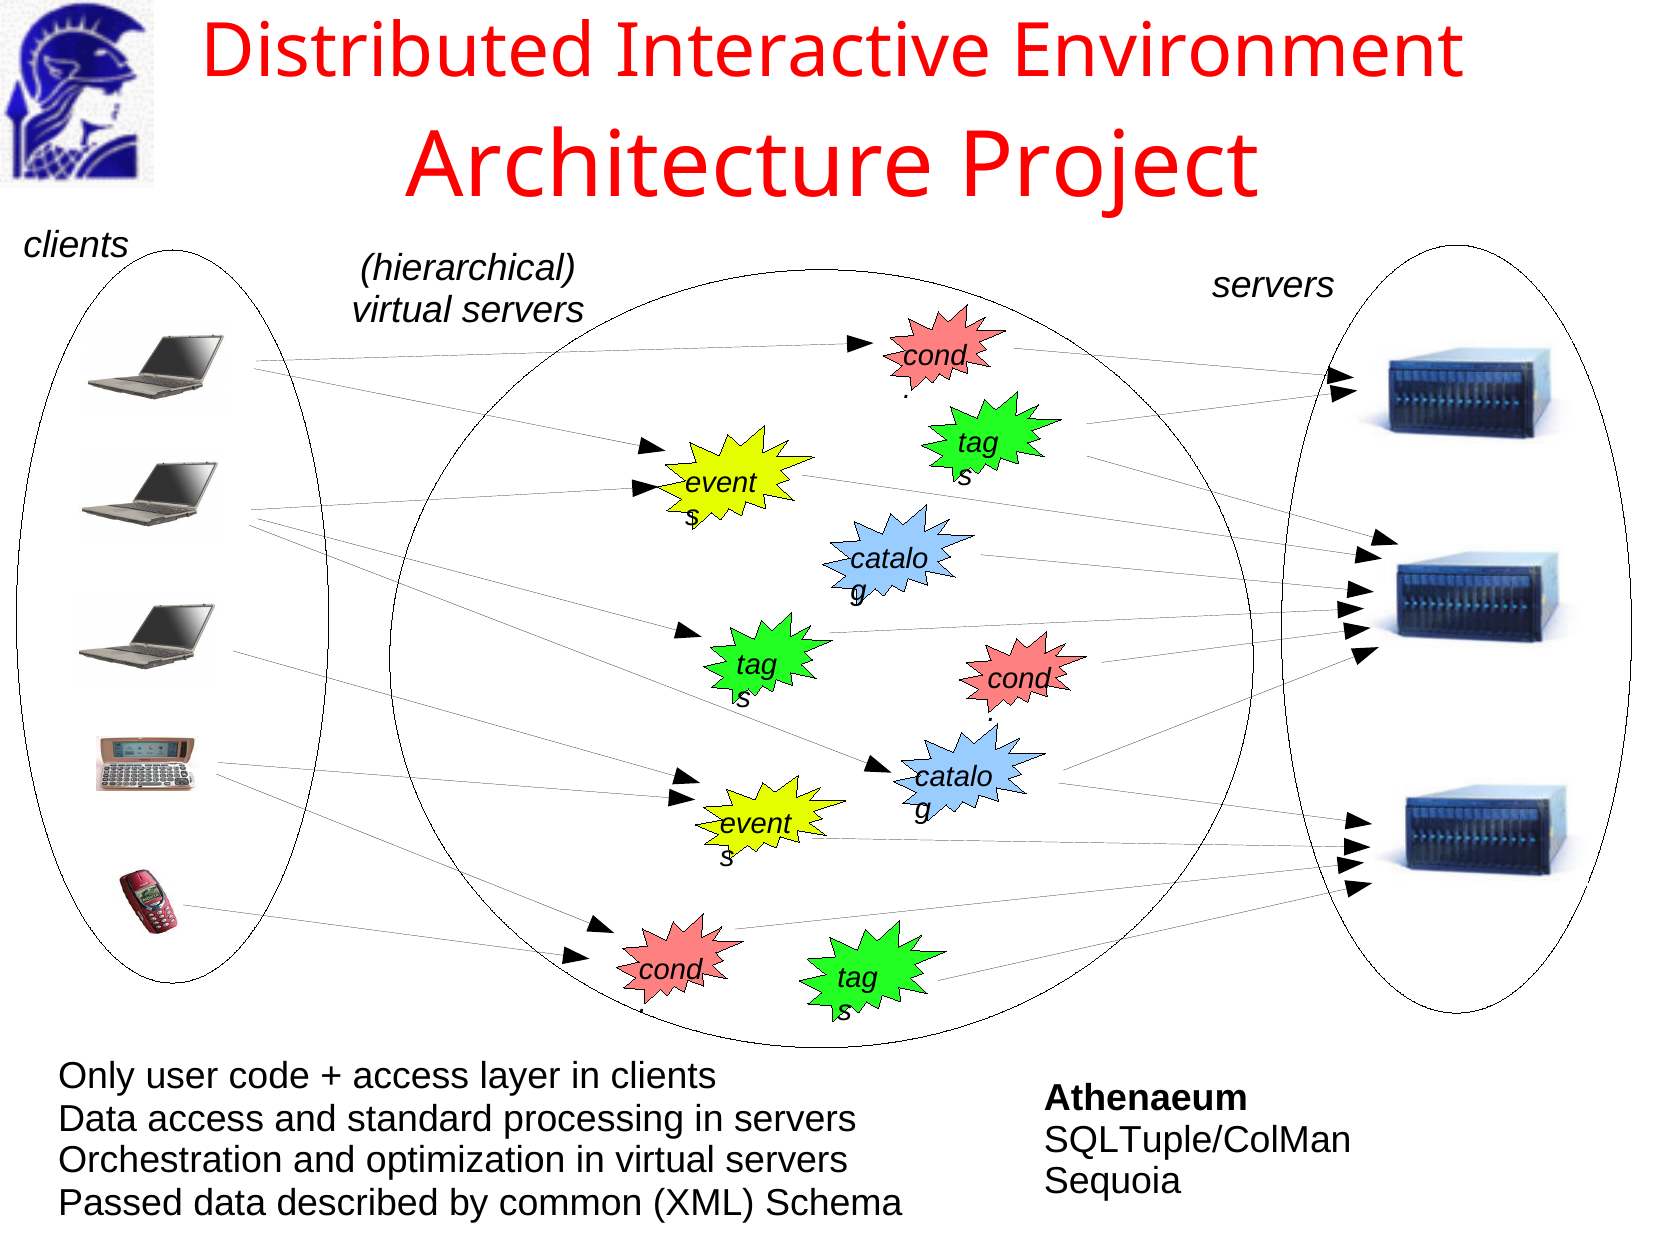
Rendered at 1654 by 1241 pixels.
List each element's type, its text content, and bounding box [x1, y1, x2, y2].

text_box [1283, 245, 1632, 883]
picture [75, 587, 219, 685]
text_box cond. [624, 945, 725, 994]
text_box cond. [972, 654, 1073, 703]
picture [96, 736, 199, 791]
text_box tags [943, 418, 1028, 467]
text_box [389, 269, 1254, 1047]
text_box events [705, 799, 820, 848]
picture [0, 0, 154, 188]
text_box events [670, 458, 785, 507]
text_box [1285, 514, 1372, 554]
text_box [16, 249, 329, 984]
picture [84, 318, 228, 415]
text_box [1312, 847, 1368, 892]
text_box [1282, 545, 1359, 589]
picture [1359, 544, 1580, 653]
picture [1351, 340, 1572, 449]
picture [112, 866, 180, 936]
text_box cond. [888, 331, 989, 380]
text_box tags [822, 953, 907, 1002]
text_box clients [8, 216, 145, 274]
text_box Athenaeum SQLTuple/ColMan Sequoia [1018, 1068, 1398, 1210]
text_box servers [1197, 256, 1351, 314]
text_box [1331, 379, 1351, 389]
text_box [1281, 610, 1359, 639]
text_box [1317, 376, 1330, 395]
text_box [1281, 584, 1359, 612]
text_box catalog [900, 752, 1023, 800]
picture [1368, 777, 1588, 886]
picture [78, 445, 222, 542]
text_box tags [721, 640, 806, 689]
text_box catalog [835, 534, 958, 582]
text_box [1281, 632, 1359, 683]
text_box [1329, 886, 1587, 1014]
text_box [1303, 816, 1368, 846]
title Distributed Interactive Environment Architecture Project [26, 6, 1641, 214]
text_box Only user code + access layer in clients Data access and standard processing in servers Orchestration and optimization in virtual servers Passed data described by common (XML) Schema [32, 1047, 960, 1231]
text_box (hierarchical)virtual servers [336, 238, 602, 338]
